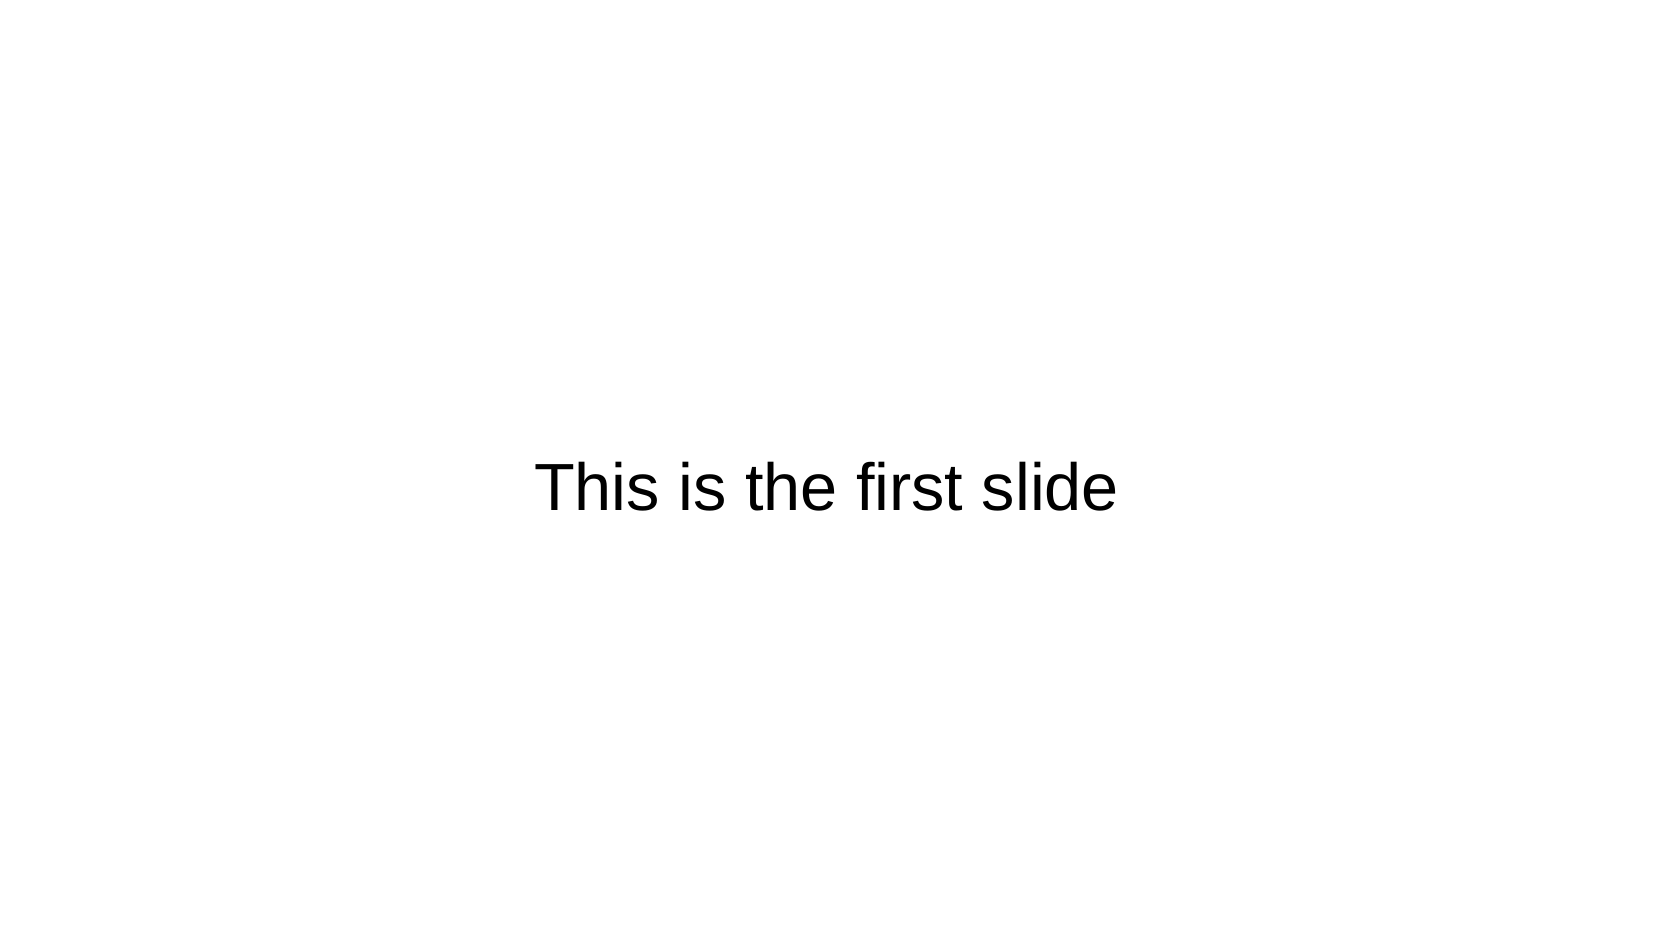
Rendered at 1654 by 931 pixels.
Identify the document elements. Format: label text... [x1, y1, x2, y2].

subtitle This is the first slide [82, 217, 1571, 758]
